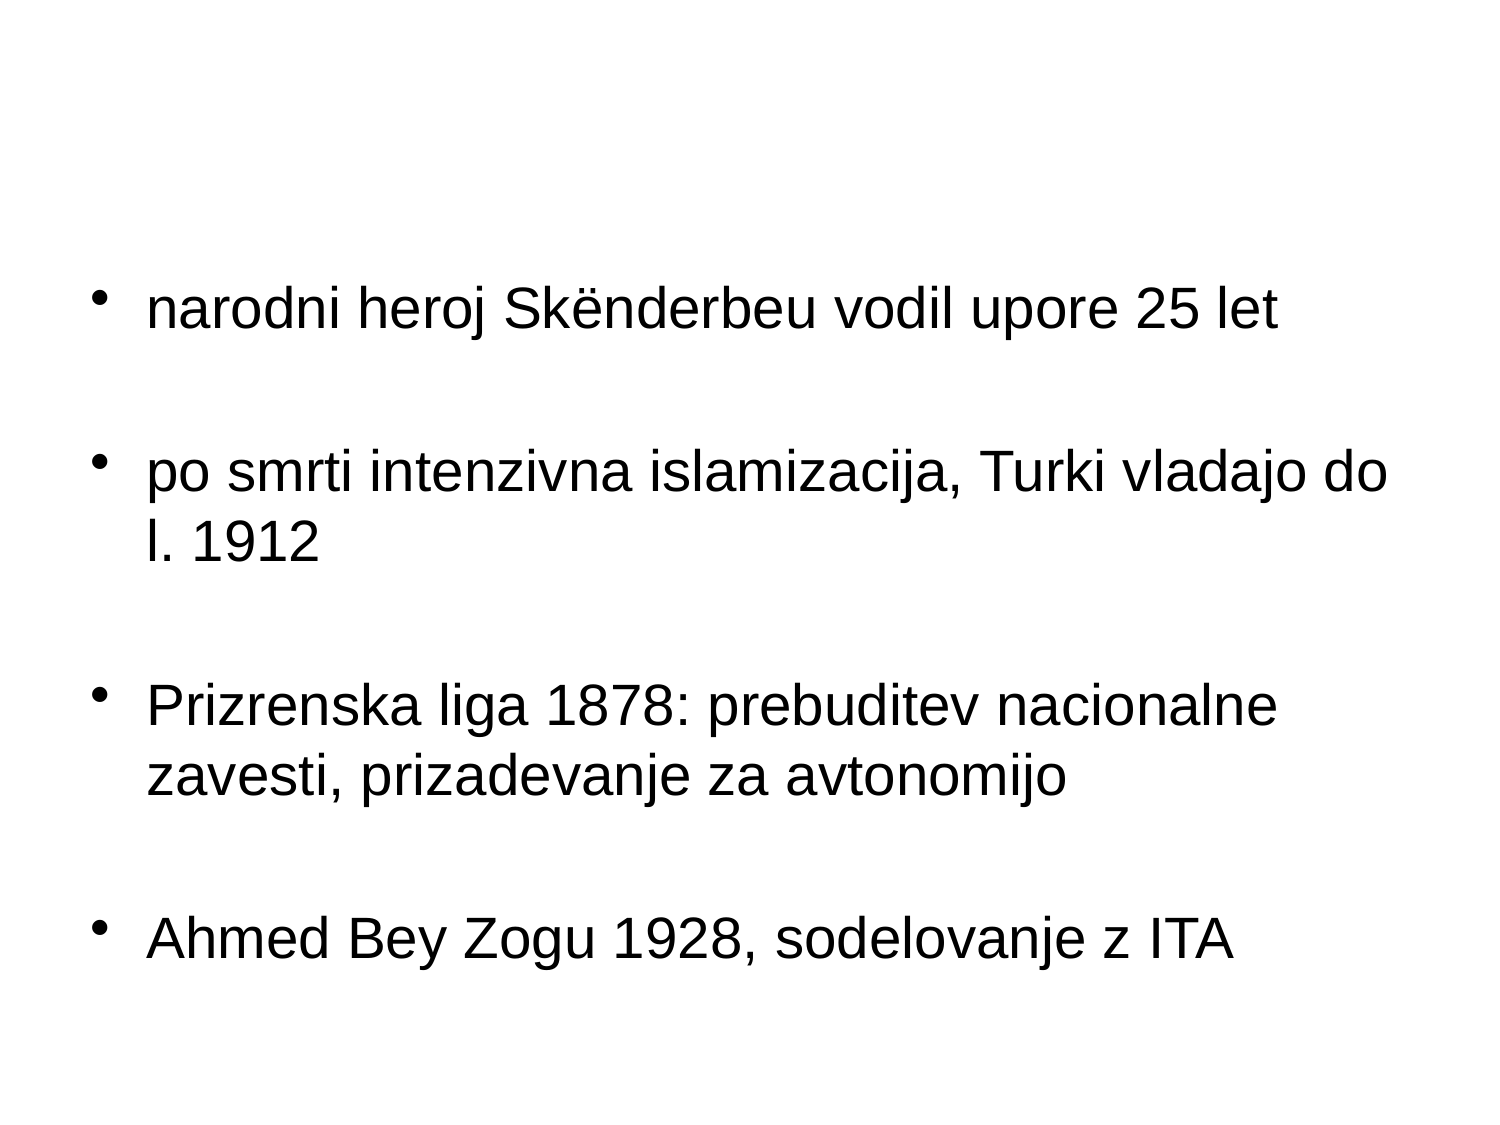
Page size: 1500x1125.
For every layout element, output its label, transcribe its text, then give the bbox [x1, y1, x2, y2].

list narodni heroj Skënderbeu vodil upore 25 let po smrti intenzivna islamizacija, Turki vladajo do l. 1912 Prizrenska liga 1878: prebuditev nacionalne zavesti, prizadevanje za avtonomijo Ahmed Bey Zogu 1928, sodelovanje z ITA [75, 262, 1425, 1005]
